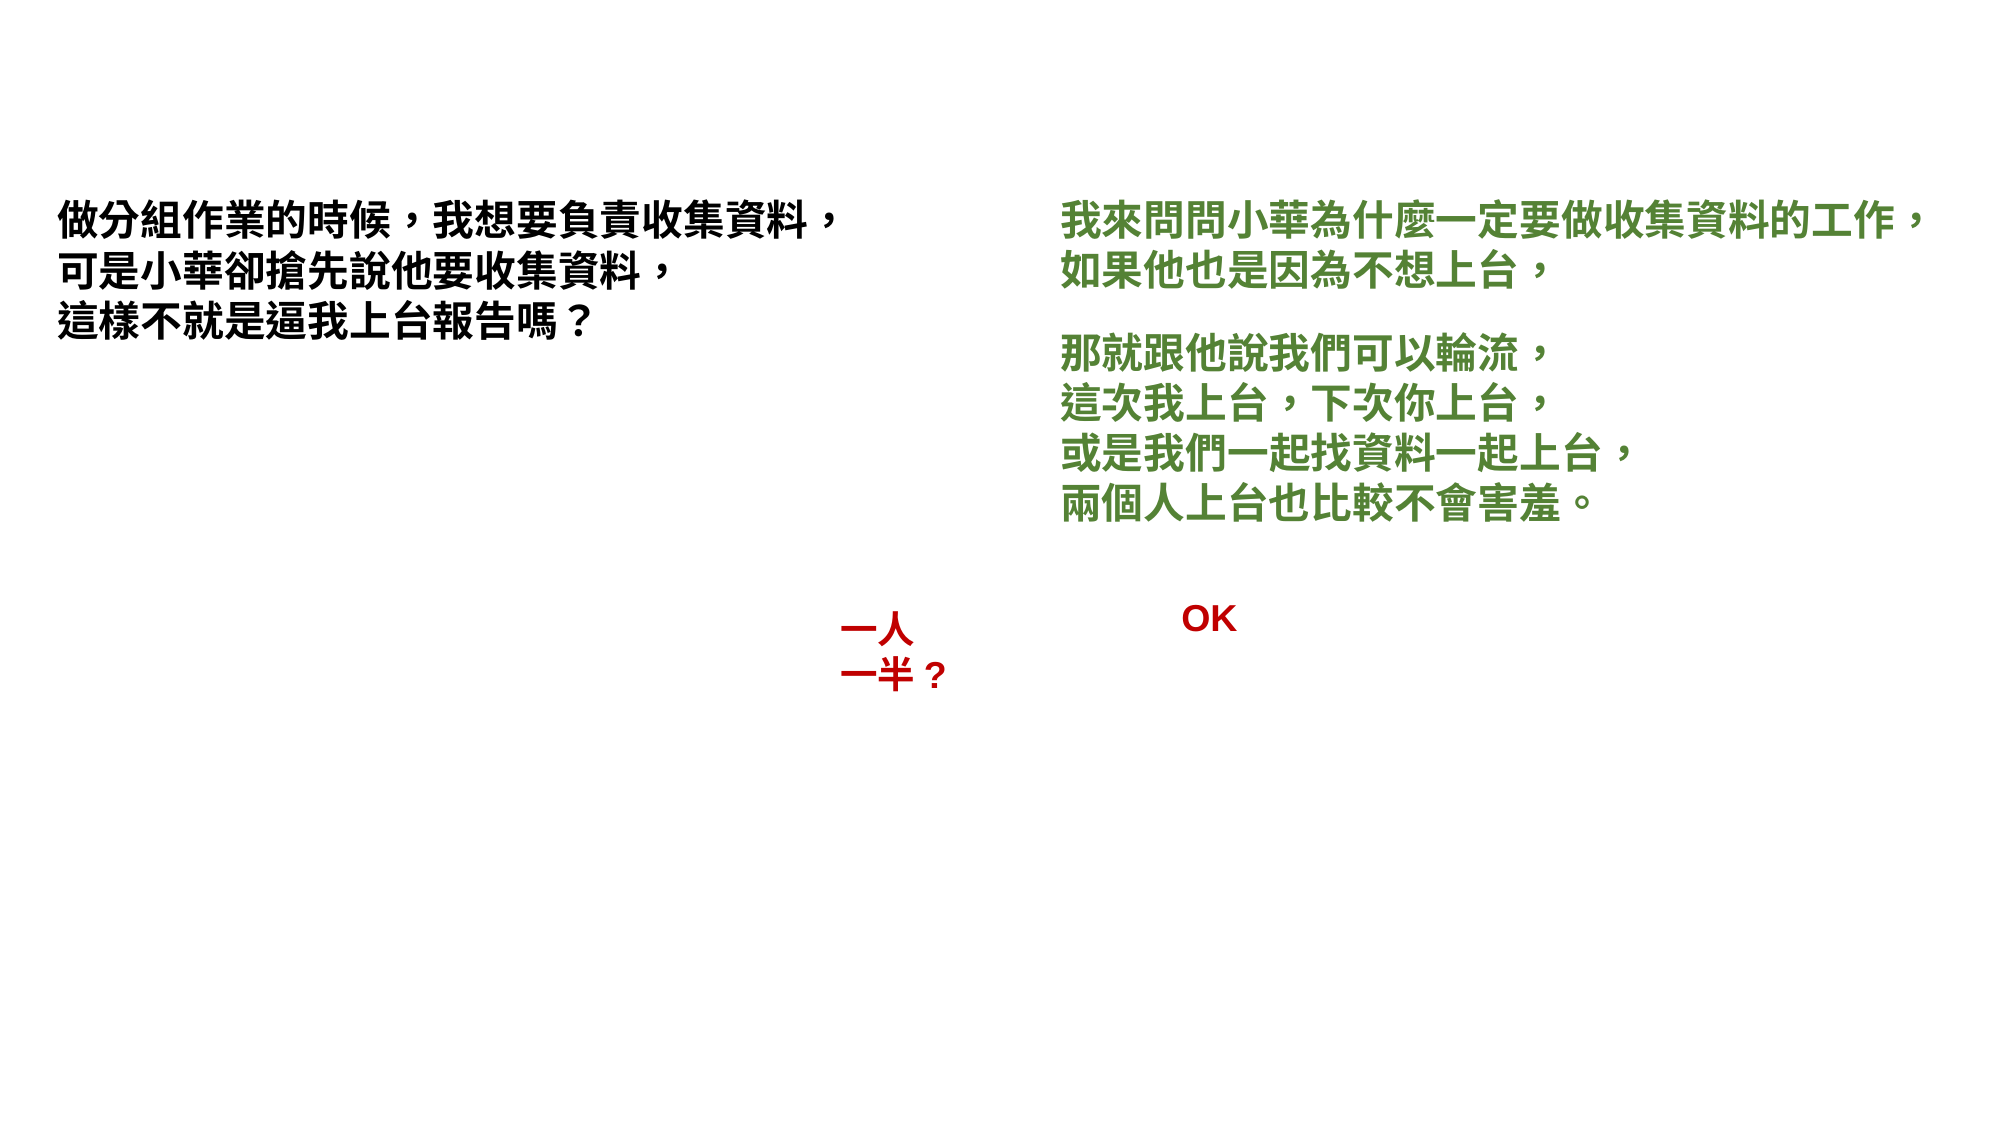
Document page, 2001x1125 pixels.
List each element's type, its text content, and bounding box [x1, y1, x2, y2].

text_box 一人 一半? [825, 598, 972, 705]
text_box 做分組作業的時候，我想要負責收集資料， 可是小華卻搶先說他要收集資料， 這樣不就是逼我上台報告嗎？ [42, 187, 1234, 352]
text_box 那就跟他說我們可以輪流， 這次我上台，下次你上台， 或是我們一起找資料一起上台， 兩個人上台也比較不會害羞。 [1045, 319, 1888, 534]
text_box 我來問問小華為什麼一定要做收集資料的工作， 如果他也是因為不想上台， [1045, 187, 1932, 302]
text_box OK [1166, 586, 1272, 648]
